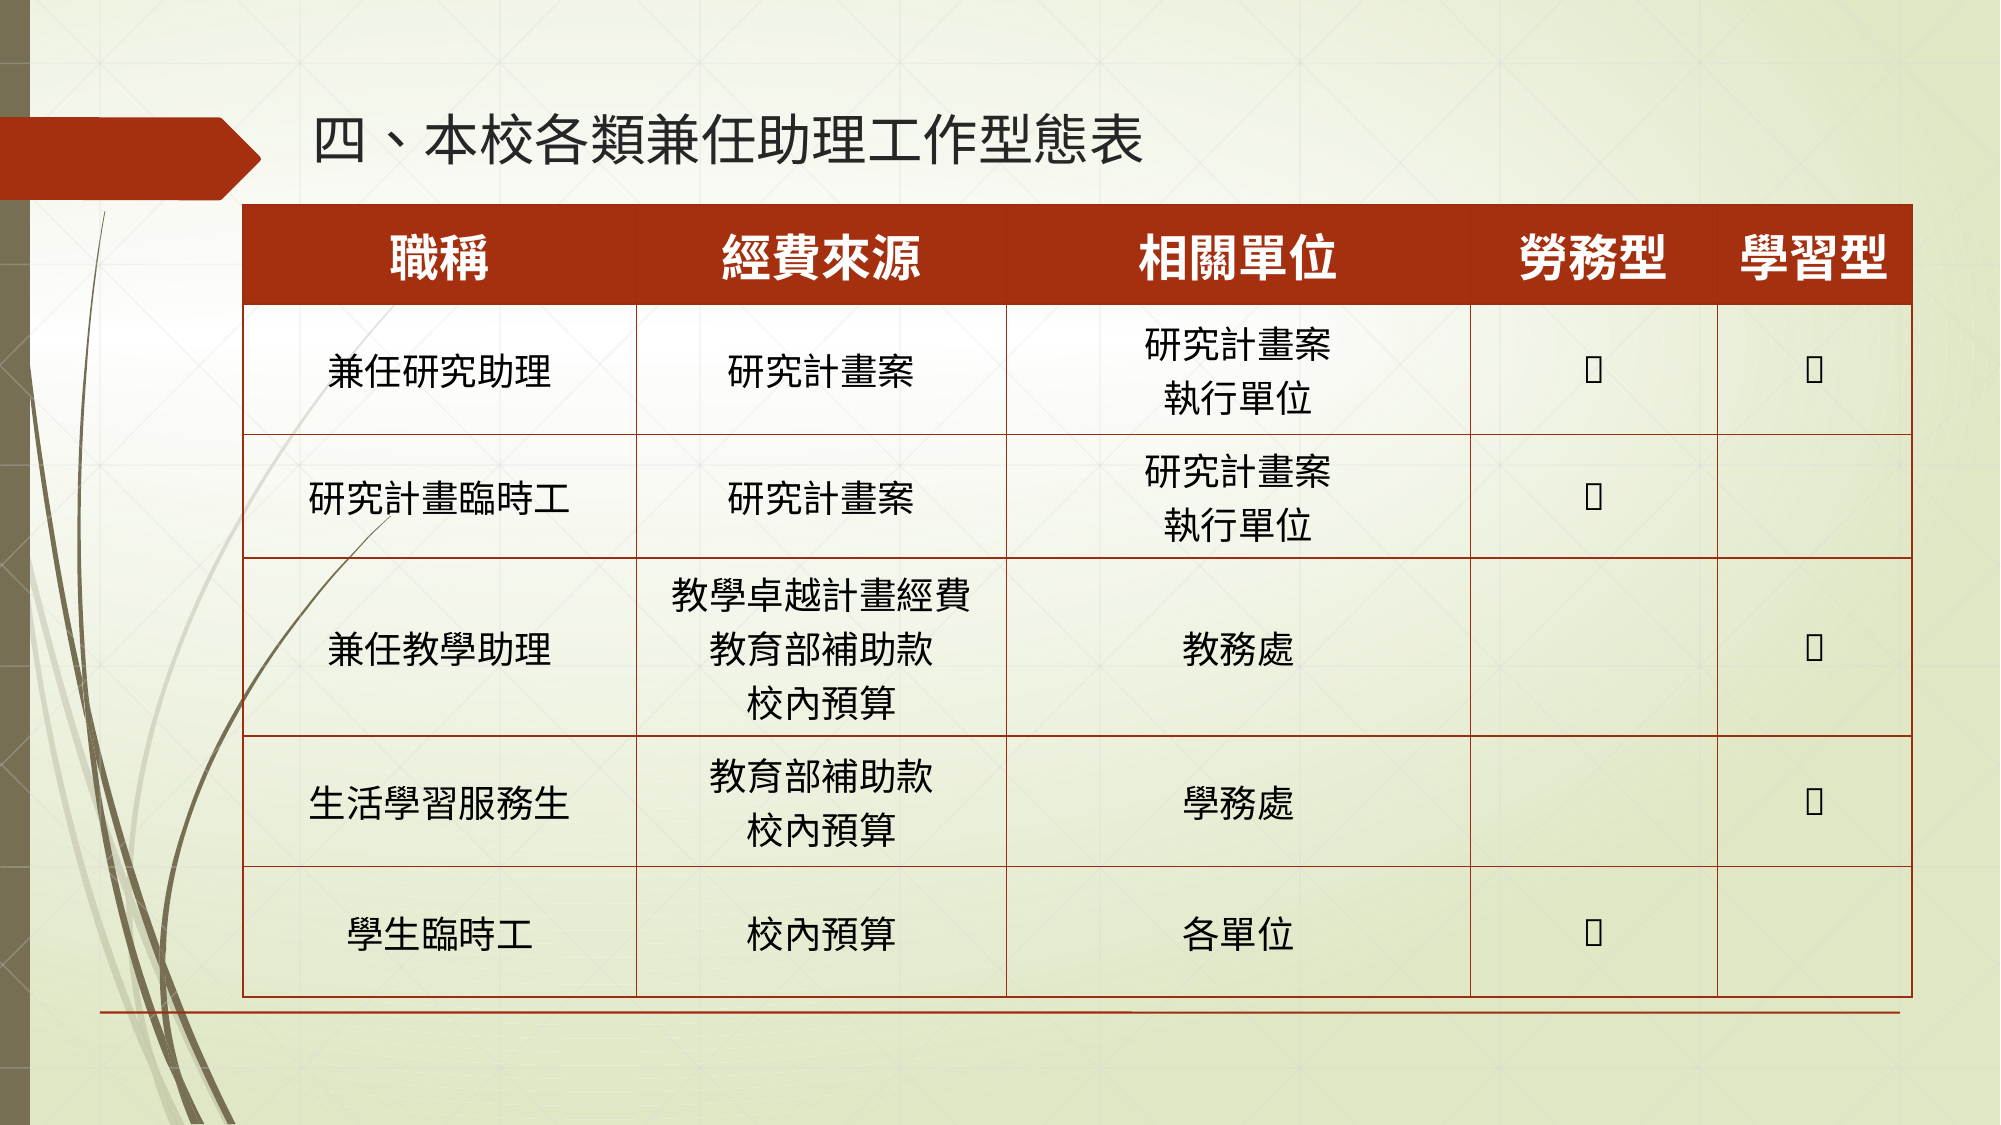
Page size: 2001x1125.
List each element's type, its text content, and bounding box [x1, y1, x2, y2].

table_cell 學生臨時工 [244, 867, 636, 996]
table_header 職稱 [244, 206, 636, 303]
table_cell 研究計畫案 執行單位 [1007, 305, 1470, 434]
table_cell 研究計畫案 [637, 435, 1006, 557]
table_cell [1718, 867, 1911, 996]
table_cell  [1718, 305, 1911, 434]
table_cell  [1471, 305, 1717, 434]
table_cell  [1471, 867, 1717, 996]
title 四、本校各類兼任助理工作型態表 [297, 97, 1760, 204]
table_cell 校內預算 [637, 867, 1006, 996]
table_cell [1471, 737, 1717, 866]
table_cell  [1718, 559, 1911, 735]
table_cell 兼任教學助理 [244, 559, 636, 735]
table_header 相關單位 [1007, 206, 1470, 303]
table_cell [1718, 435, 1911, 557]
table_cell 學務處 [1007, 737, 1470, 866]
table_cell [1471, 559, 1717, 735]
table_cell 生活學習服務生 [244, 737, 636, 866]
table_cell  [1471, 435, 1717, 557]
table_cell 教務處 [1007, 559, 1470, 735]
table_cell 研究計畫案 執行單位 [1007, 435, 1470, 557]
table_cell 教學卓越計畫經費 教育部補助款 校內預算 [637, 559, 1006, 735]
table_cell 兼任研究助理 [244, 305, 636, 434]
table_cell 教育部補助款 校內預算 [637, 737, 1006, 866]
table_header 經費來源 [637, 206, 1006, 303]
table_cell 各單位 [1007, 867, 1470, 996]
table_cell 研究計畫臨時工 [244, 435, 636, 557]
table_header 學習型 [1718, 206, 1911, 303]
table_header 勞務型 [1471, 206, 1717, 303]
table_cell 研究計畫案 [637, 305, 1006, 434]
table_cell  [1718, 737, 1911, 866]
